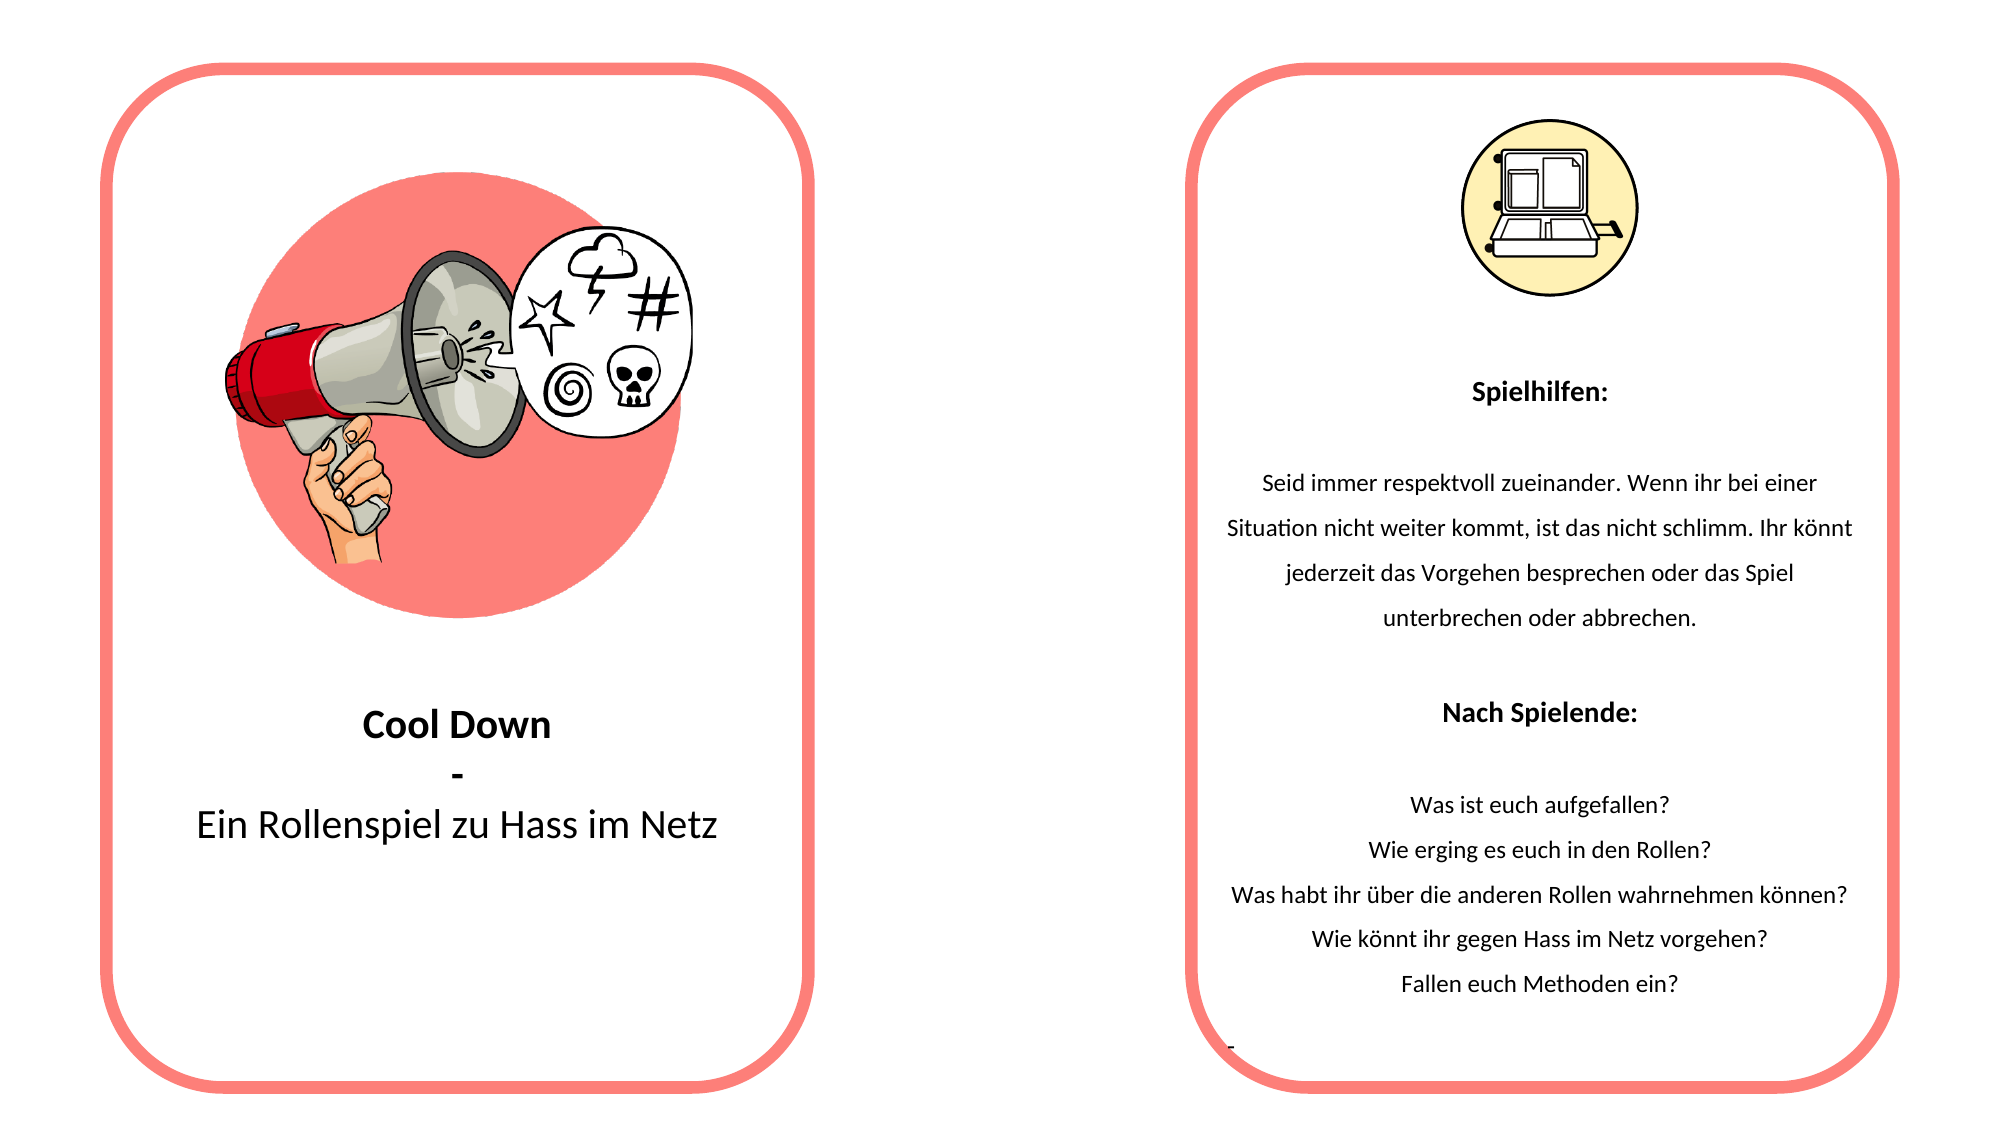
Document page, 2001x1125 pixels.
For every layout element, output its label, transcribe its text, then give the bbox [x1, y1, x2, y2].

text_box Cool Down - Ein Rollenspiel zu Hass im Netz [179, 689, 736, 857]
picture [1431, 90, 1668, 326]
text_box Spielhilfen: Seid immer respektvoll zueinander. Wenn ihr bei einer Situation nicht weiter kommt, ist das nicht schlimm. Ihr könnt jederzeit das Vorgehen besprechen oder das Spiel unterbrechen oder abbrechen. Nach Spielende: Was ist euch aufgefallen? Wie erging es euch in den Rollen? Was habt ihr über die anderen Rollen wahrnehmen können? Wie könnt ihr gegen Hass im Netz vorgehen? Fallen euch Methoden ein? [1212, 346, 1873, 1067]
picture [176, 160, 739, 629]
